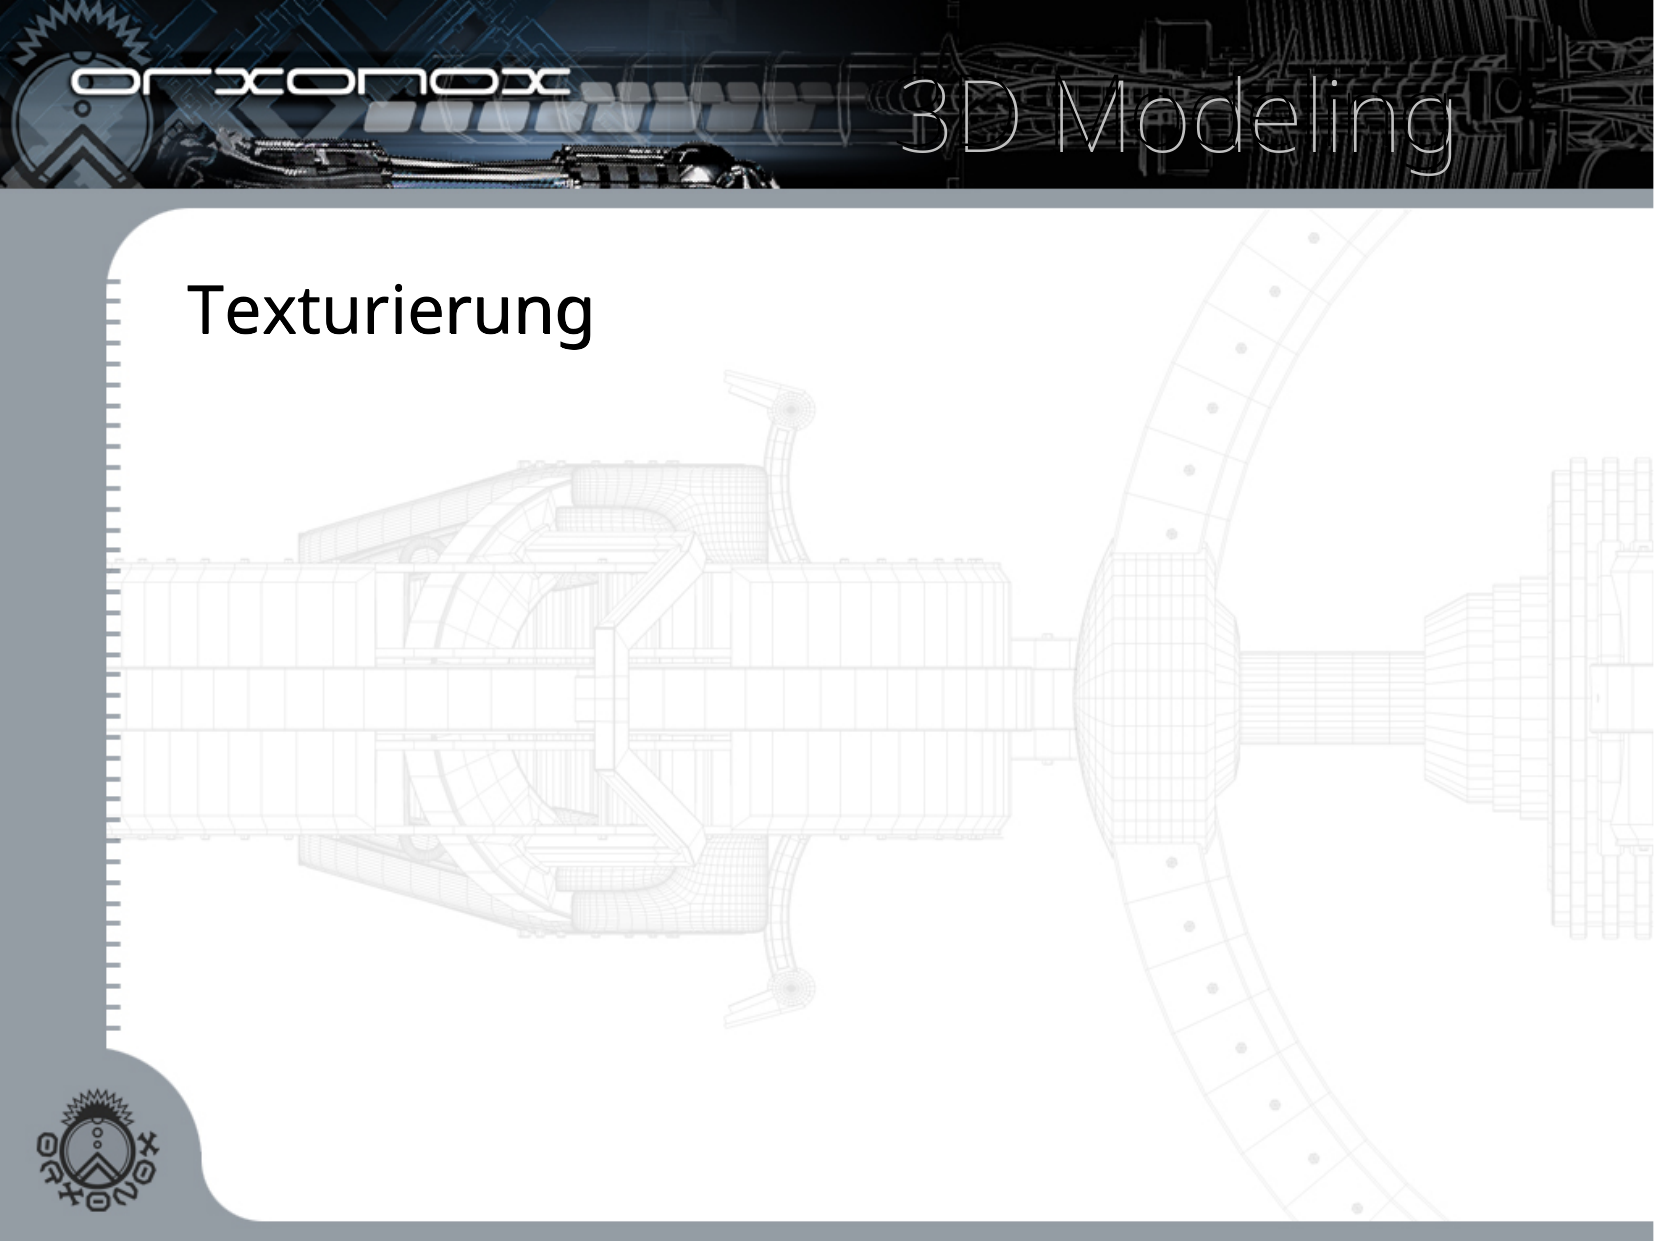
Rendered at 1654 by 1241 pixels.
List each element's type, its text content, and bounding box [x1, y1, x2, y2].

picture [0, 0, 1654, 1241]
text_box 3D Modeling [842, 32, 1520, 164]
text_box Texturierung [187, 262, 1538, 341]
